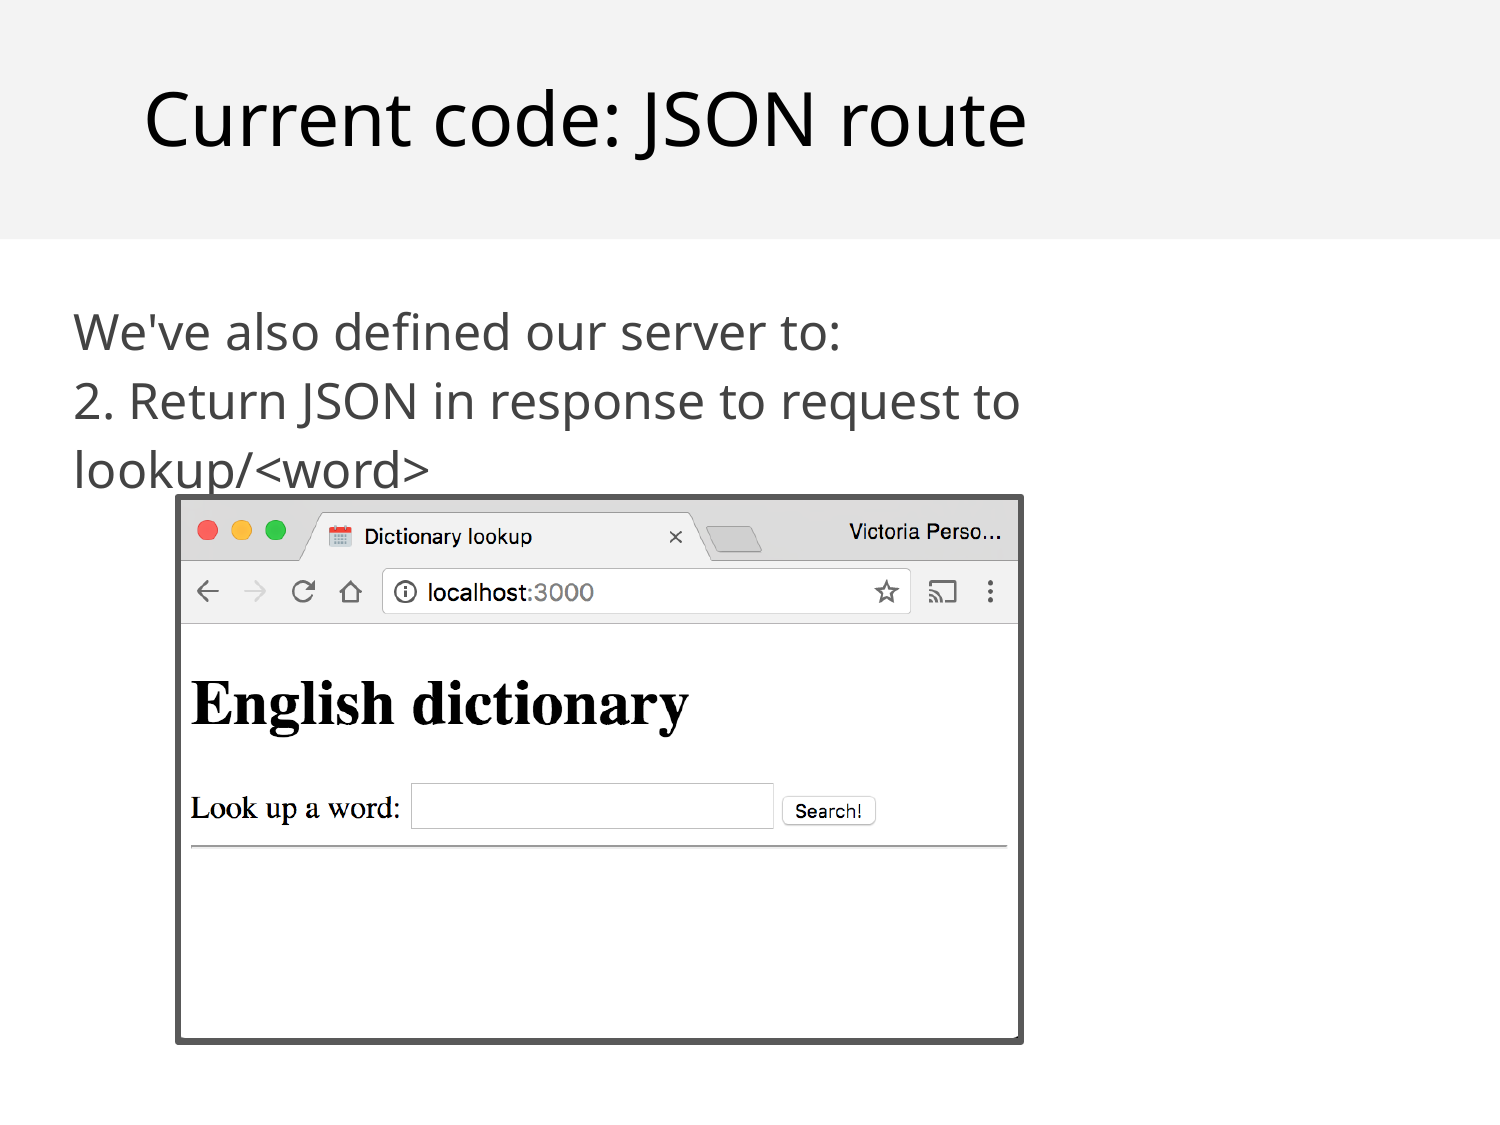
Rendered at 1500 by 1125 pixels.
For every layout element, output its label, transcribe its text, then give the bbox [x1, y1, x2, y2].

title Current code: JSON route [128, 56, 1372, 183]
list We've also defined our server to: 2. Return JSON in response to request to lookup/<word> [59, 276, 1372, 443]
picture [180, 499, 1019, 1039]
